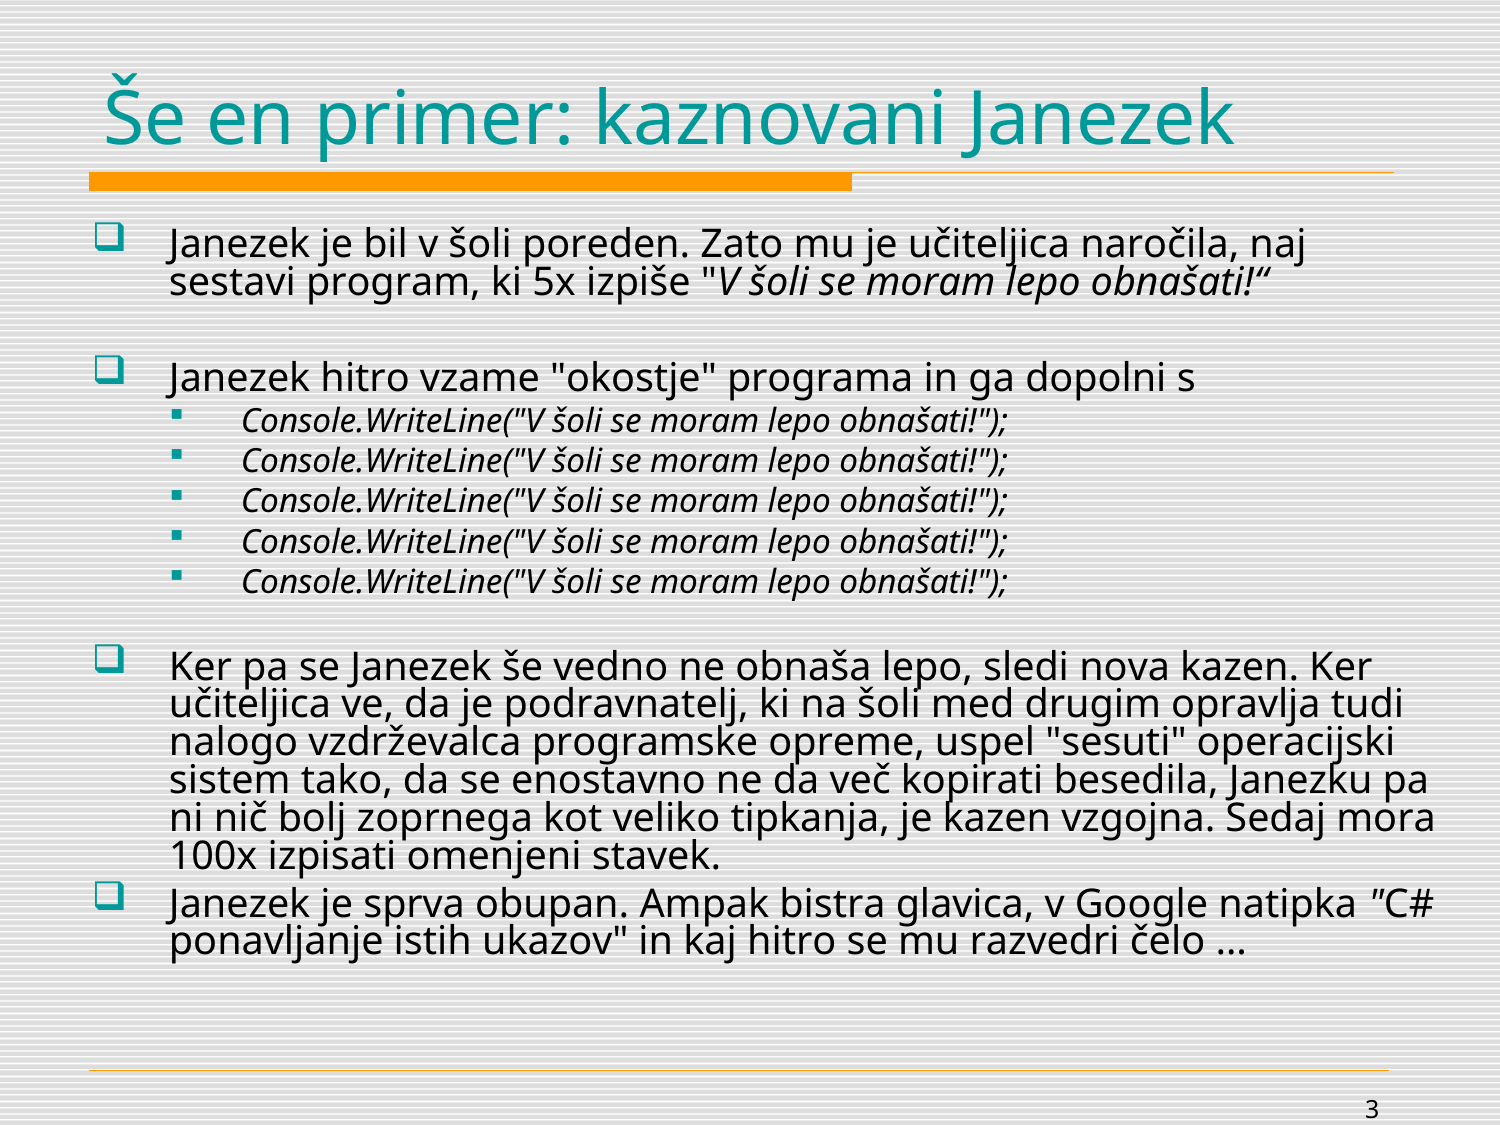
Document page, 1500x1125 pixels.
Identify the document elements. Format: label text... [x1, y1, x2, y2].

text_box <number> [1068, 1085, 1394, 1125]
picture [0, 0, 1500, 1125]
list Janezek je bil v šoli poreden. Zato mu je učiteljica naročila, naj sestavi program, ki 5x izpiše "V šoli se moram lepo obnašati!“ Janezek hitro vzame "okostje" programa in ga dopolni s Console.WriteLine("V šoli se moram lepo obnašati!"); Console.WriteLine("V šoli se moram lepo obnašati!"); Console.WriteLine("V šoli se moram lepo obnašati!"); Console.WriteLine("V šoli se moram lepo obnašati!"); Console.WriteLine("V šoli se moram lepo obnašati!"); Ker pa se Janezek še vedno ne obnaša lepo, sledi nova kazen. Ker učiteljica ve, da je podravnatelj, ki na šoli med drugim opravlja tudi nalogo vzdrževalca programske opreme, uspel "sesuti" operacijski sistem tako, da se enostavno ne da več kopirati besedila, Janezku pa ni nič bolj zoprnega kot veliko tipkanja, je kazen vzgojna. Sedaj mora 100x izpisati omenjeni stavek. Janezek je sprva obupan. Ampak bistra glavica, v Google natipka "C# ponavljanje istih ukazov" in kaj hitro se mu razvedri čelo … [76, 219, 1459, 1047]
title Še en primer: kaznovani Janezek [88, 54, 1401, 167]
